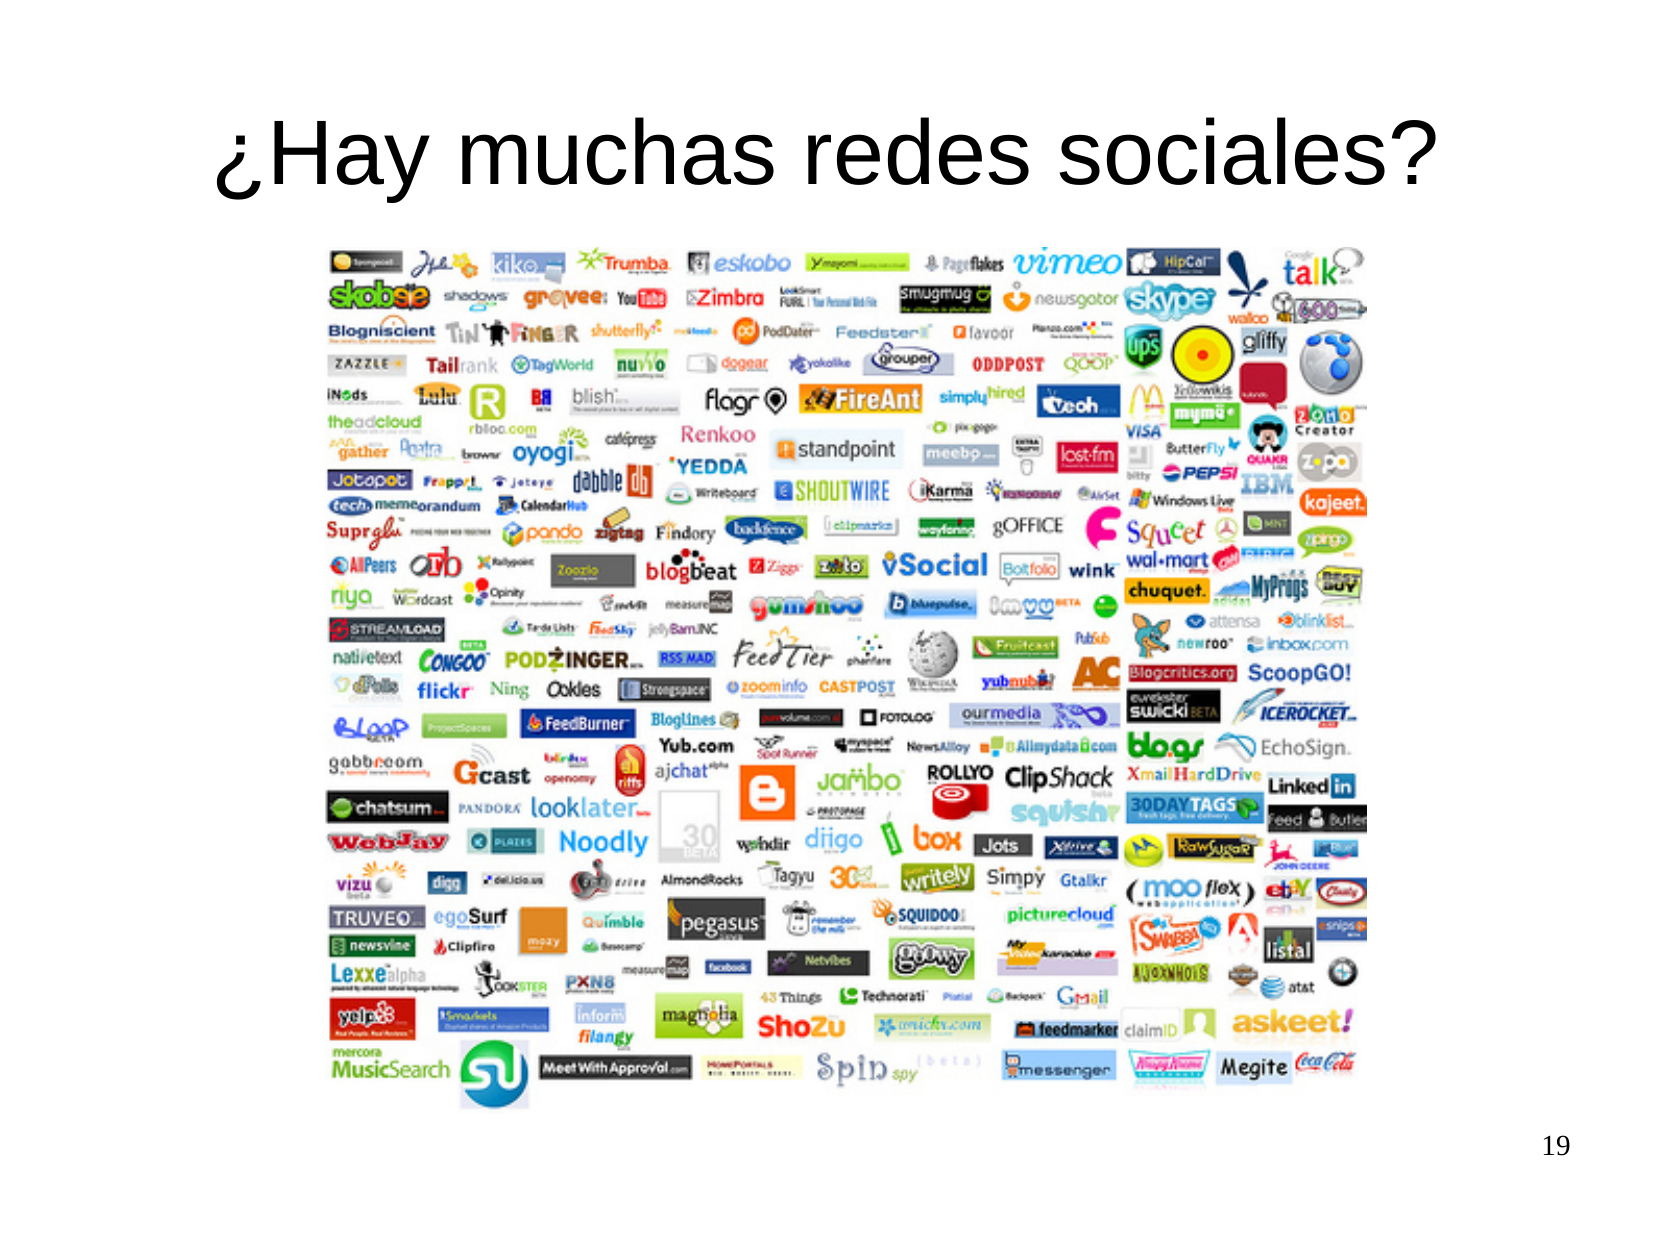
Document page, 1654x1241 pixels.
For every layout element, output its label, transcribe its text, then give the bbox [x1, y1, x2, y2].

picture [324, 247, 1367, 1123]
title ¿Hay muchas redes sociales? [82, 49, 1571, 257]
